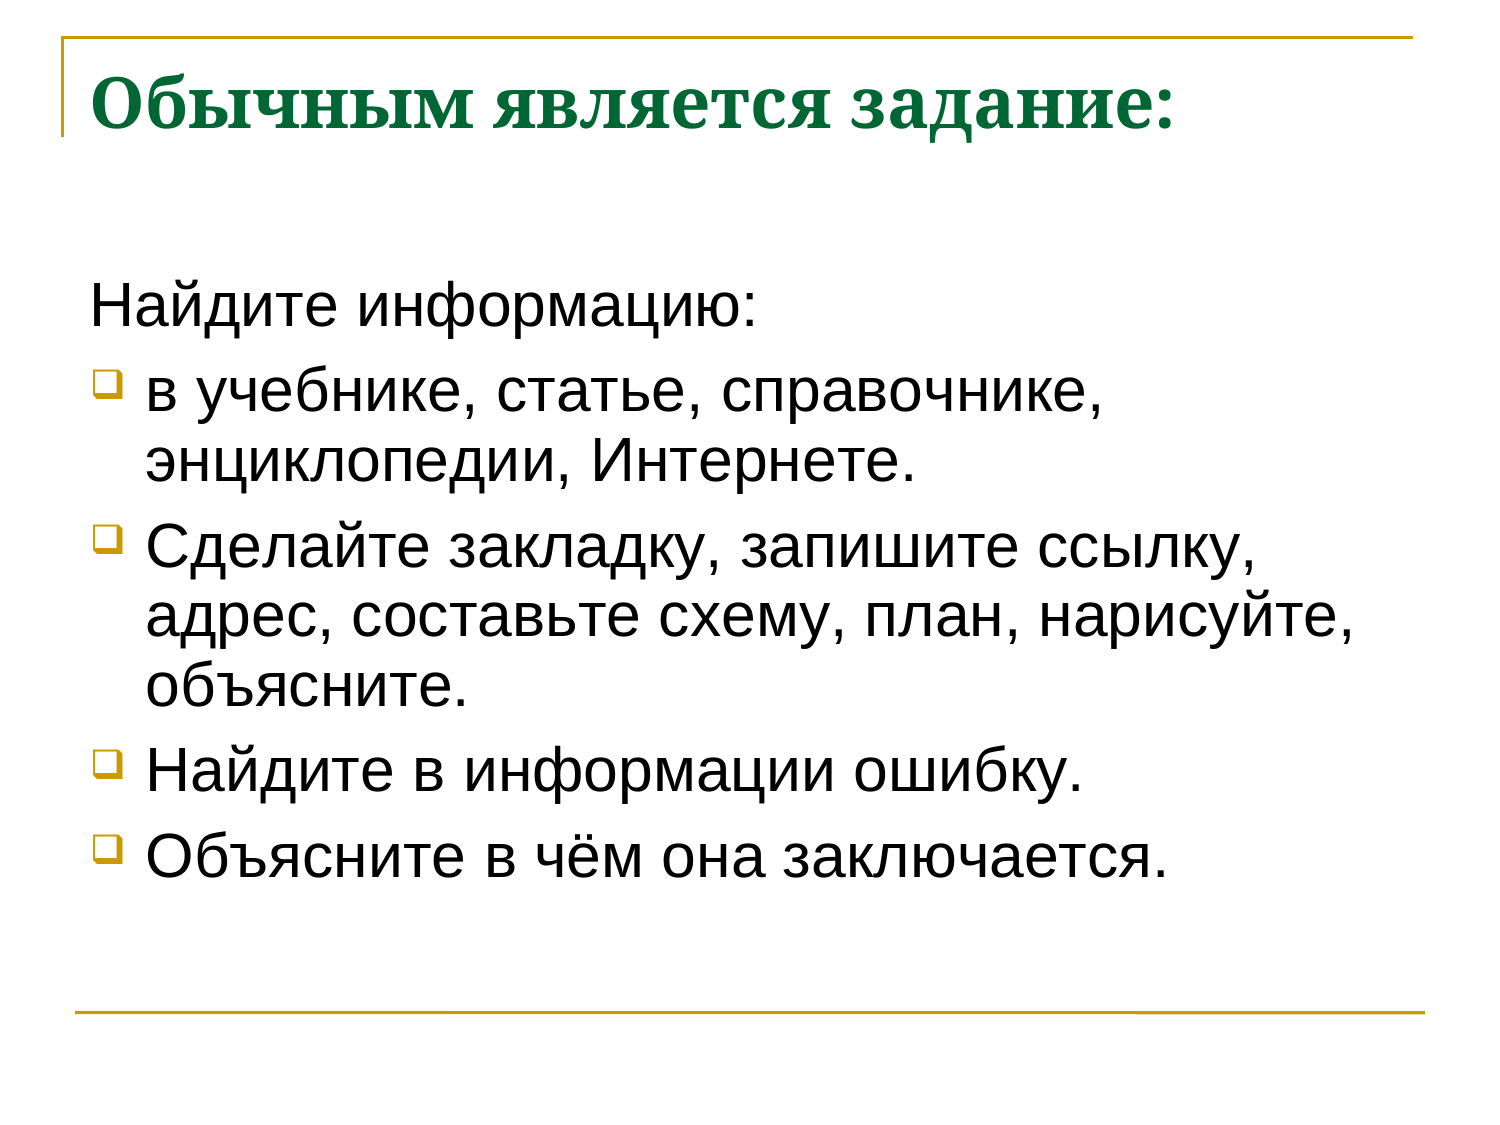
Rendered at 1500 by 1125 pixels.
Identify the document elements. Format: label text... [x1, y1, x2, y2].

title Обычным является задание: [75, 45, 1426, 233]
list Найдите информацию: в учебнике, статье, справочнике, энциклопедии, Интернете. Сделайте закладку, запишите ссылку, адрес, составьте схему, план, нарисуйте, объясните. Найдите в информации ошибку. Объясните в чём она заключается. [75, 262, 1426, 1006]
